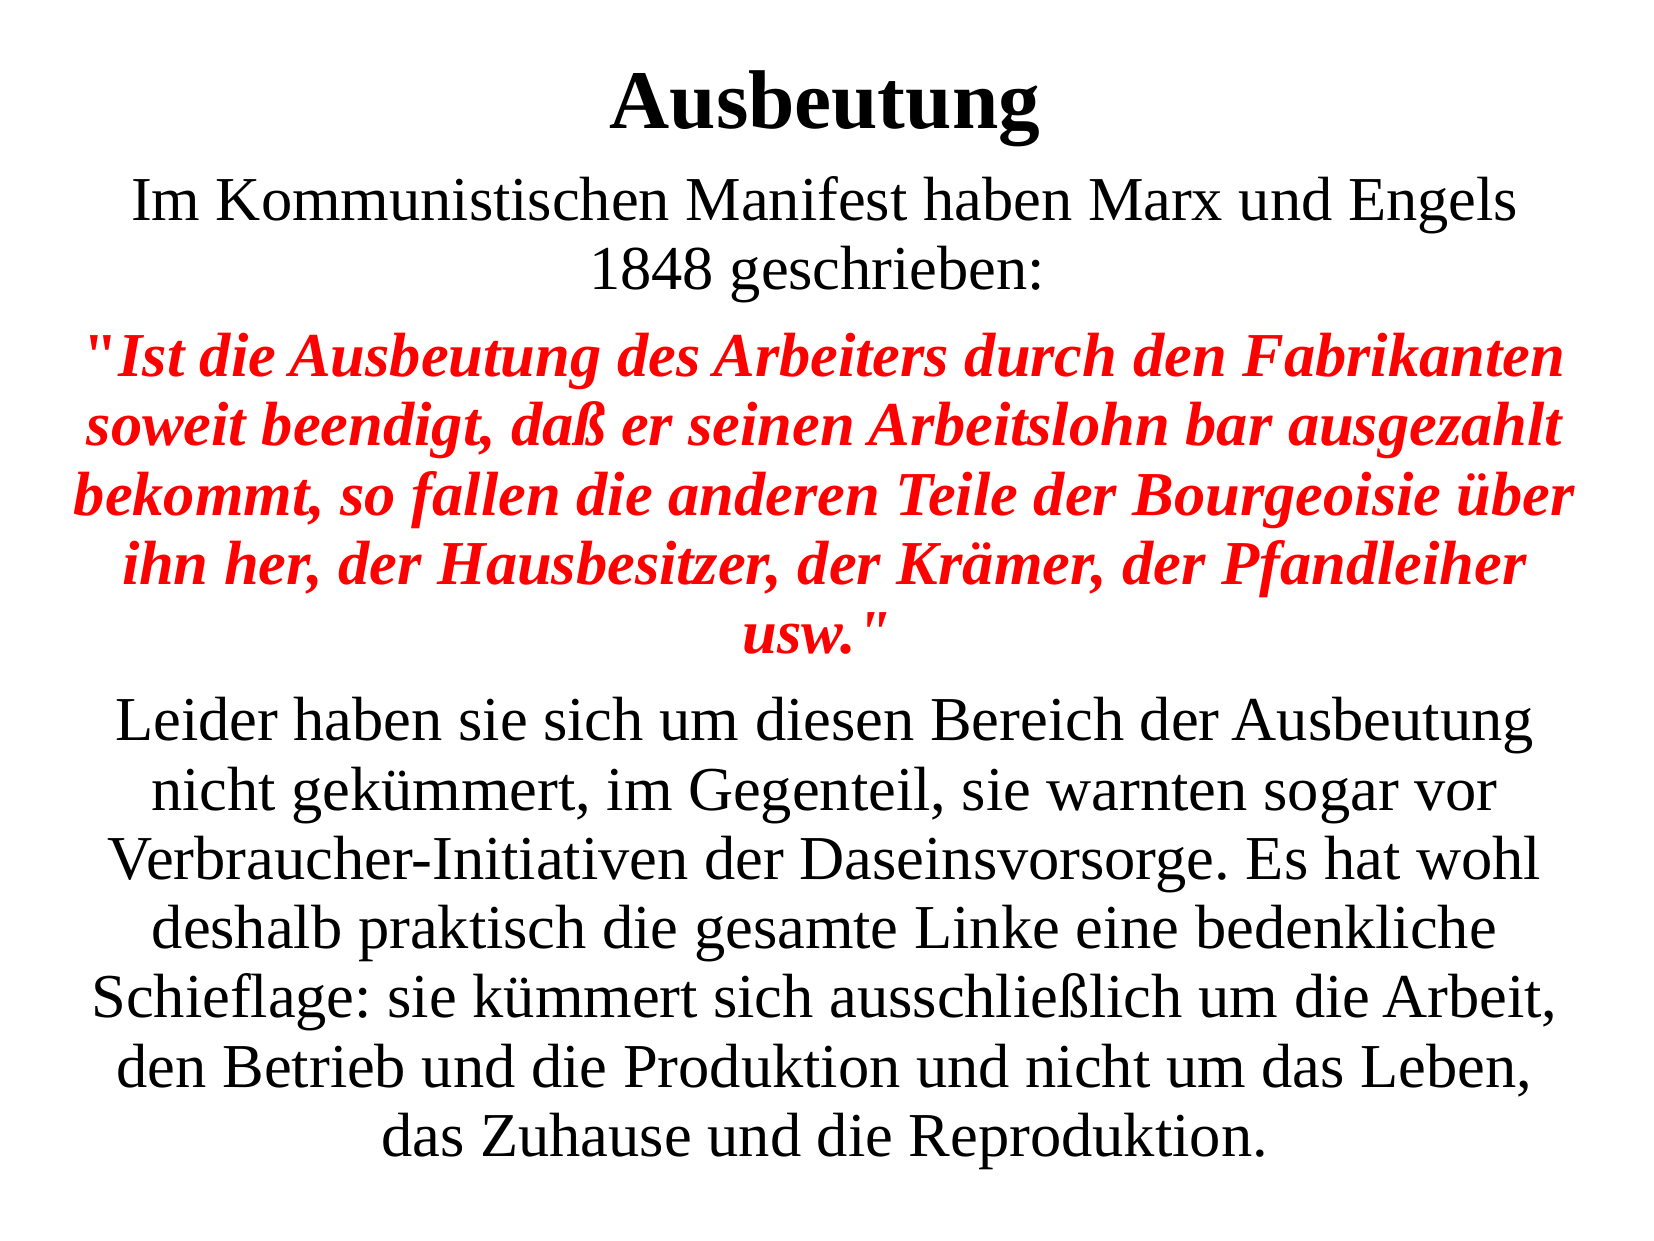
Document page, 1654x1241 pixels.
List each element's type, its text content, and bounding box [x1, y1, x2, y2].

text_box Ausbeutung Im Kommunistischen Manifest haben Marx und Engels 1848 geschrieben: "Ist die Ausbeutung des Arbeiters durch den Fabrikanten soweit beendigt, daß er seinen Arbeitslohn bar ausgezahlt bekommt, so fallen die anderen Teile der Bourgeoisie über ihn her, der Hausbesitzer, der Krämer, der Pfandleiher usw." Leider haben sie sich um diesen Bereich der Ausbeutung nicht gekümmert, im Gegenteil, sie warnten sogar vor Verbraucher-Initiativen der Daseinsvorsorge. Es hat wohl deshalb praktisch die gesamte Linke eine bedenkliche Schieflage: sie kümmert sich ausschließlich um die Arbeit, den Betrieb und die Produktion und nicht um das Leben, das Zuhause und die Reproduktion. [59, 47, 1595, 1178]
